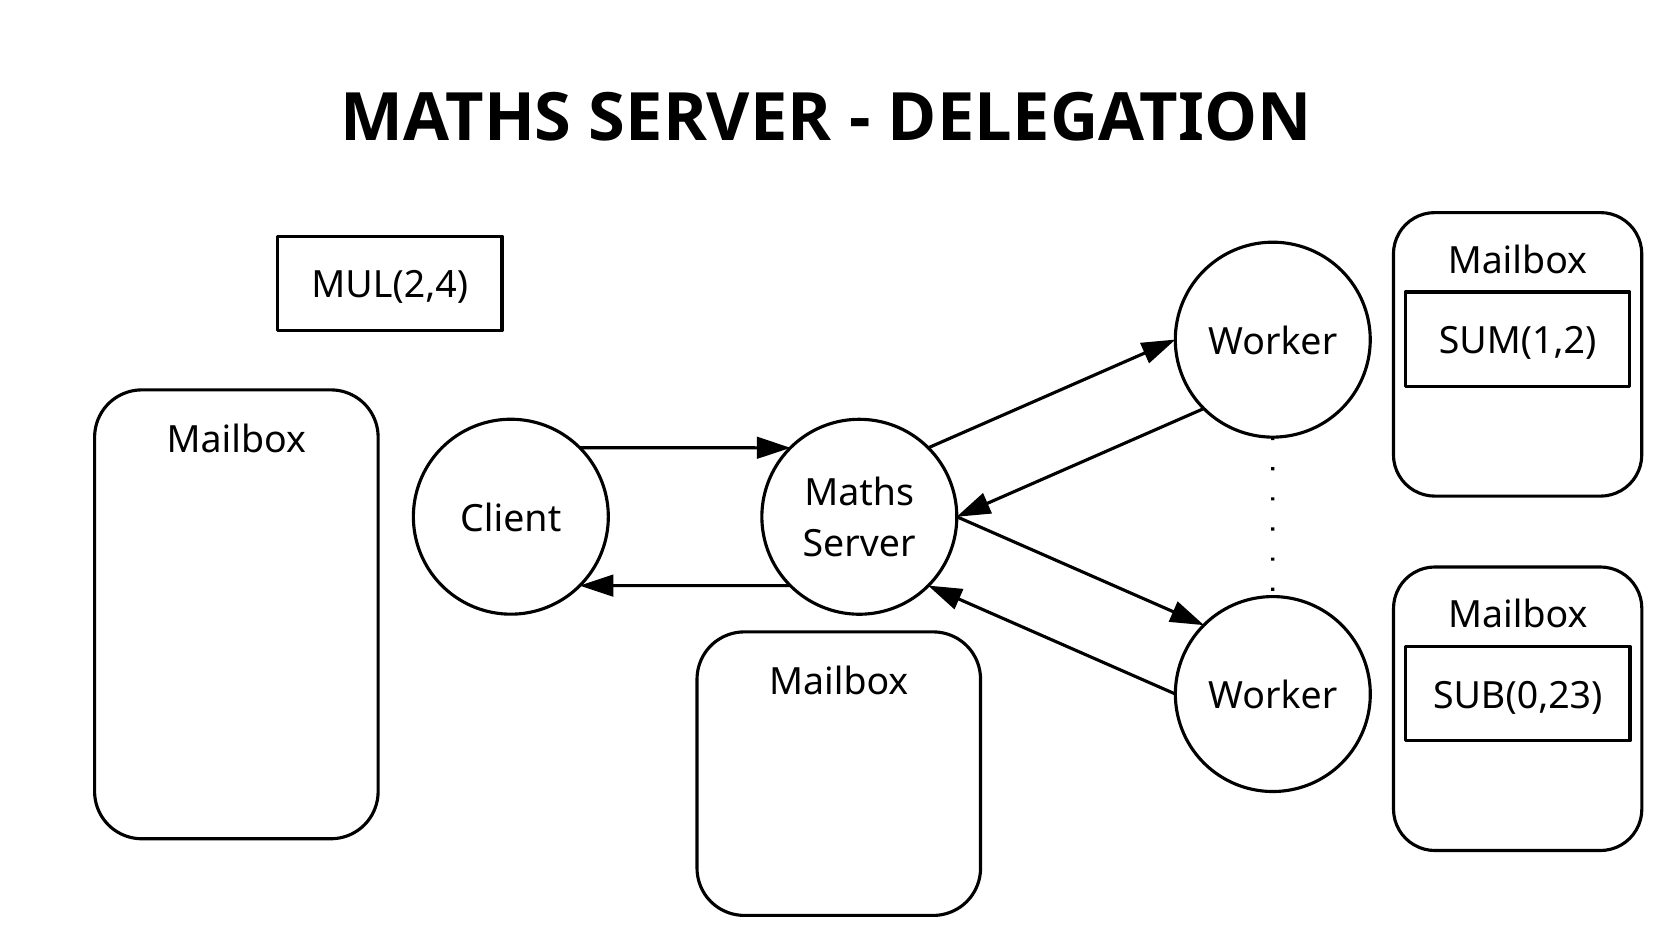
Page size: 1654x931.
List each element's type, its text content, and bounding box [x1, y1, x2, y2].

text_box Worker [1175, 596, 1371, 792]
text_box SUM(1,2) [1405, 291, 1630, 387]
text_box MUL(2,4) [277, 236, 502, 331]
text_box Mailbox [1393, 566, 1642, 851]
text_box Mailbox [697, 631, 981, 916]
title MATHS SERVER - DELEGATION [82, 36, 1571, 193]
text_box Mailbox [1393, 212, 1642, 497]
text_box SUB(0,23) [1405, 646, 1630, 741]
text_box Worker [1175, 242, 1371, 438]
text_box Mailbox [94, 389, 379, 839]
text_box Maths Server [761, 419, 957, 615]
text_box Client [413, 419, 609, 615]
